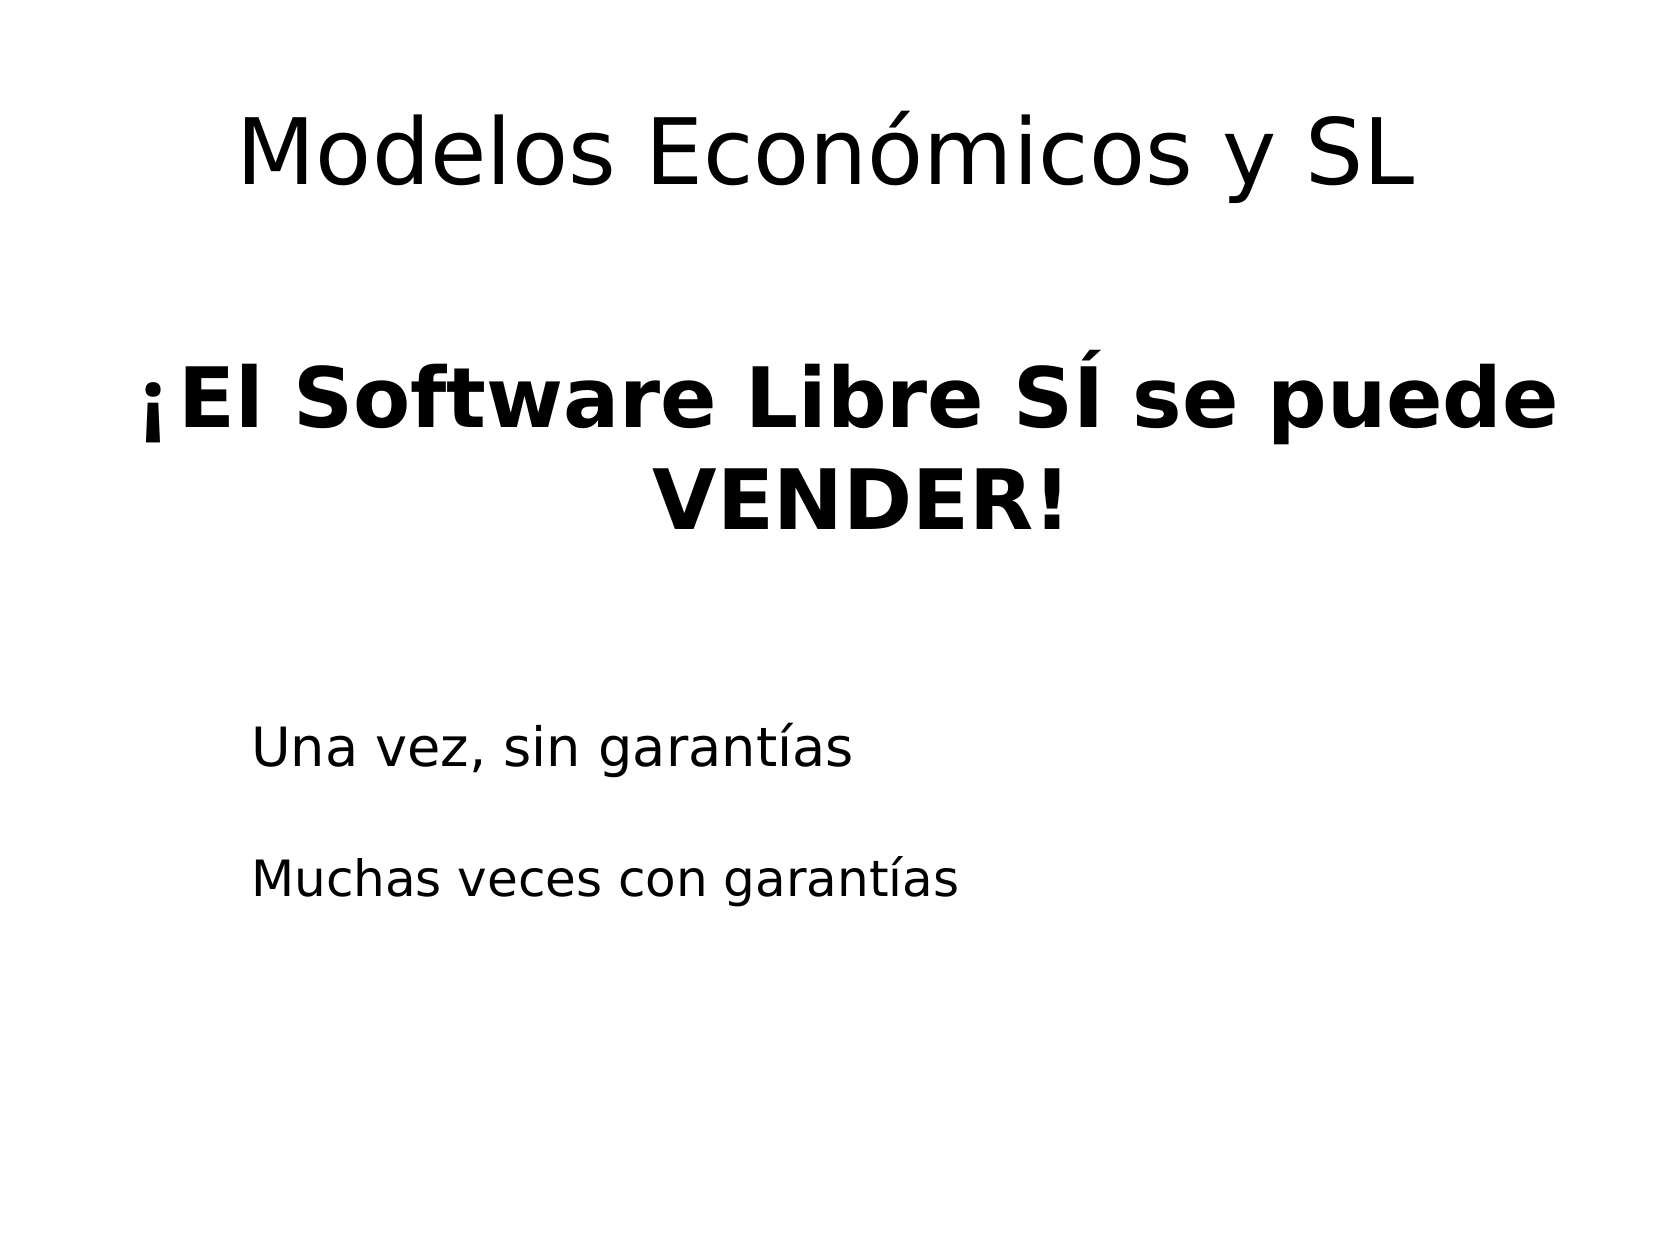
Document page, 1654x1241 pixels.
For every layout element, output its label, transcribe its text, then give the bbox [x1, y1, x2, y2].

text_box Muchas veces con garantías [236, 842, 1123, 916]
subtitle ¡El Software Libre SÍ se puede VENDER! [82, 297, 1571, 591]
title Modelos Económicos y SL [82, 49, 1571, 257]
text_box Una vez, sin garantías [236, 708, 1447, 787]
